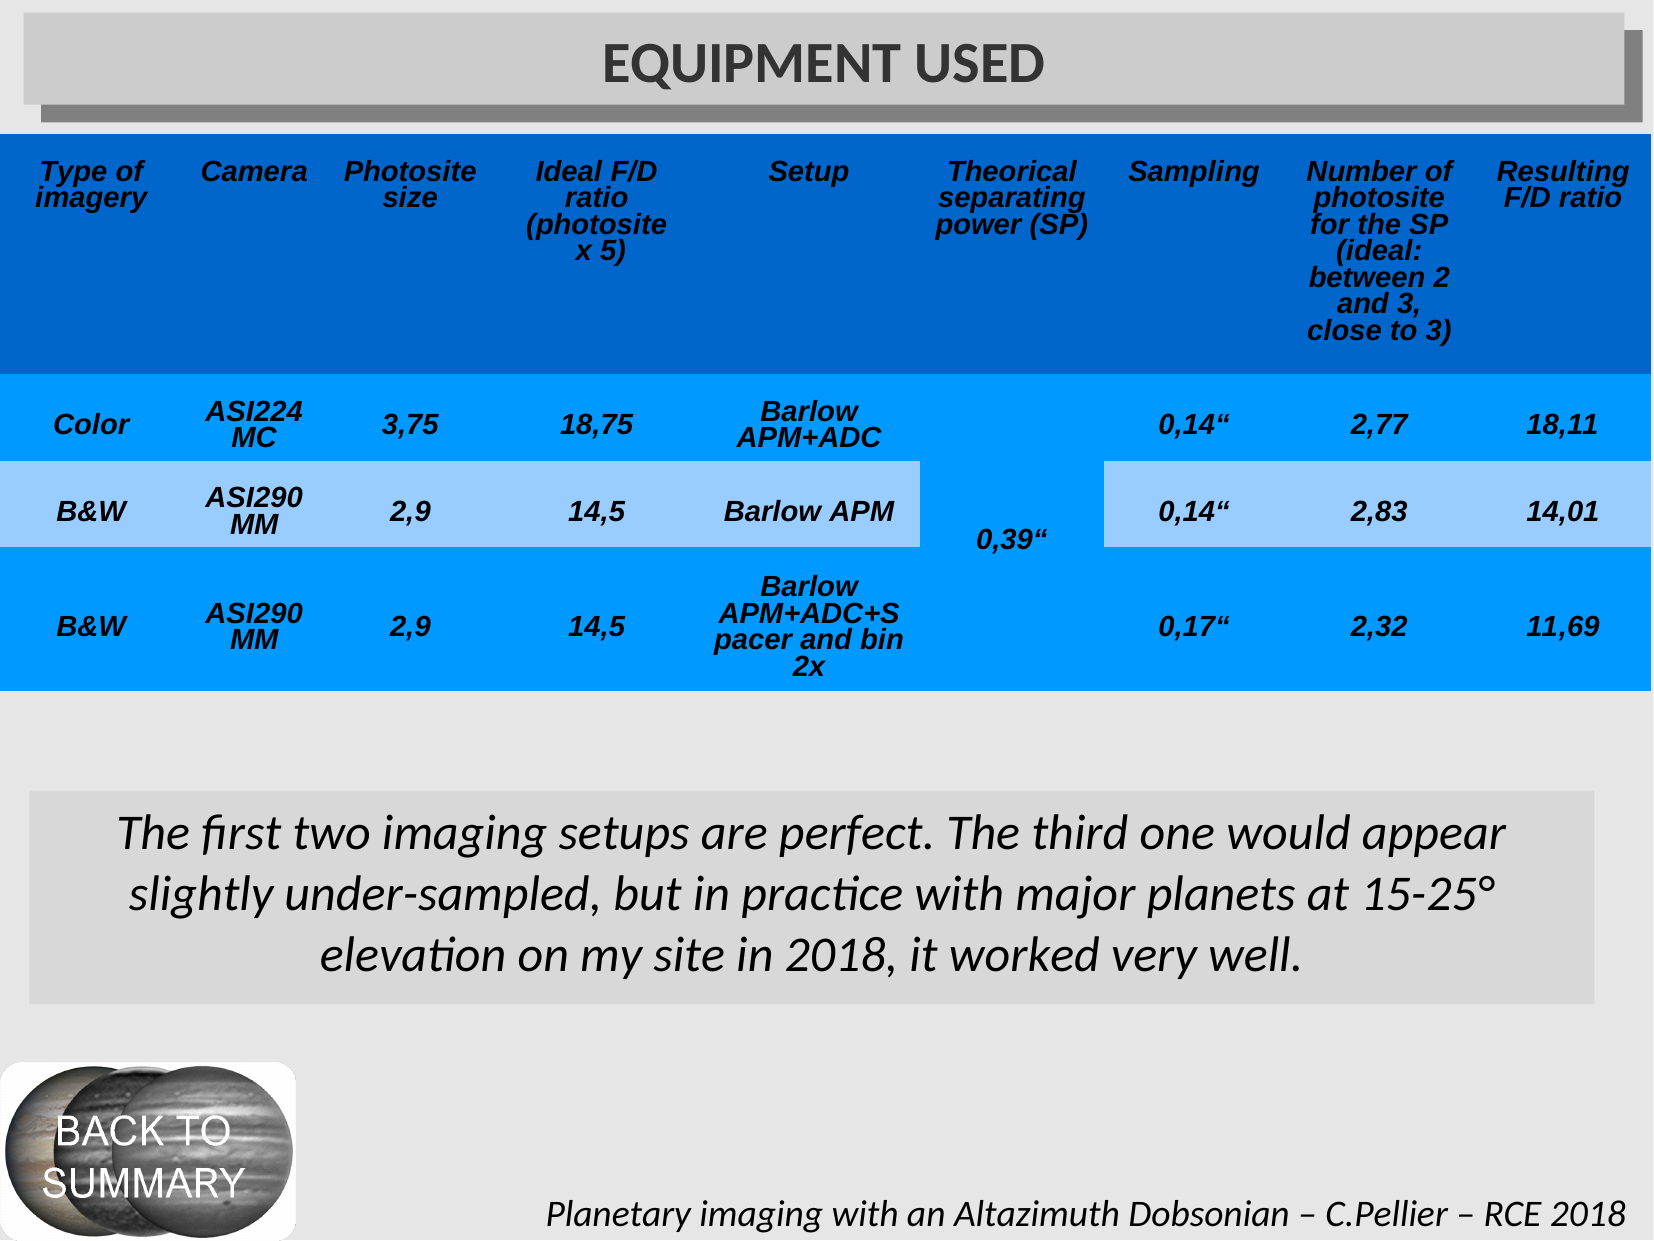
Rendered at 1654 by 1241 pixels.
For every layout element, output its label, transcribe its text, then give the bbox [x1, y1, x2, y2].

table_cell 14,01 [1475, 461, 1651, 547]
text_box The first two imaging setups are perfect. The third one would appear slightly under-sampled, but in practice with major planets at 15-25° elevation on my site in 2018, it worked very well. [29, 790, 1595, 1005]
table_cell 2,9 [326, 461, 495, 547]
table_header Setup [699, 134, 920, 374]
picture [0, 1062, 296, 1241]
table_cell B&W [0, 461, 183, 547]
table_header Sampling [1104, 134, 1284, 374]
table_cell ASI224MC [183, 374, 326, 461]
table_cell 14,5 [495, 547, 699, 691]
table_cell 2,77 [1284, 374, 1475, 461]
table_cell 2,83 [1284, 461, 1475, 547]
table_cell 0,39“ [920, 374, 1104, 691]
text_box EQUIPMENT USED [23, 12, 1625, 105]
table_cell ASI290MM [183, 547, 326, 691]
table_header Type of imagery [0, 134, 183, 374]
table_cell Barlow APM+ADC+Spacer and bin 2x [699, 547, 920, 691]
table_header Number of photosite for the SP (ideal: between 2 and 3, close to 3) [1284, 134, 1475, 374]
table_cell 0,17“ [1104, 547, 1284, 691]
table_header Theorical separating power (SP) [920, 134, 1104, 374]
table_cell 3,75 [326, 374, 495, 461]
table_cell B&W [0, 547, 183, 691]
table_cell 0,14“ [1104, 461, 1284, 547]
table_cell 11,69 [1475, 547, 1651, 691]
table_header Ideal F/D ratio (photosite x 5) [495, 134, 699, 374]
table_header Resulting F/D ratio [1475, 134, 1651, 374]
table_cell ASI290MM [183, 461, 326, 547]
table_cell 0,14“ [1104, 374, 1284, 461]
table_cell 14,5 [495, 461, 699, 547]
table_cell 2,9 [326, 547, 495, 691]
text_box Planetary imaging with an Altazimuth Dobsonian – C.Pellier – RCE 2018 [430, 1180, 1642, 1241]
table_cell Color [0, 374, 183, 461]
table_cell 18,11 [1475, 374, 1651, 461]
table_header Photosite size [326, 134, 495, 374]
table_cell Barlow APM+ADC [699, 374, 920, 461]
table_cell Barlow APM [699, 461, 920, 547]
table_cell 18,75 [495, 374, 699, 461]
table_cell 2,32 [1284, 547, 1475, 691]
table_header Camera [183, 134, 326, 374]
